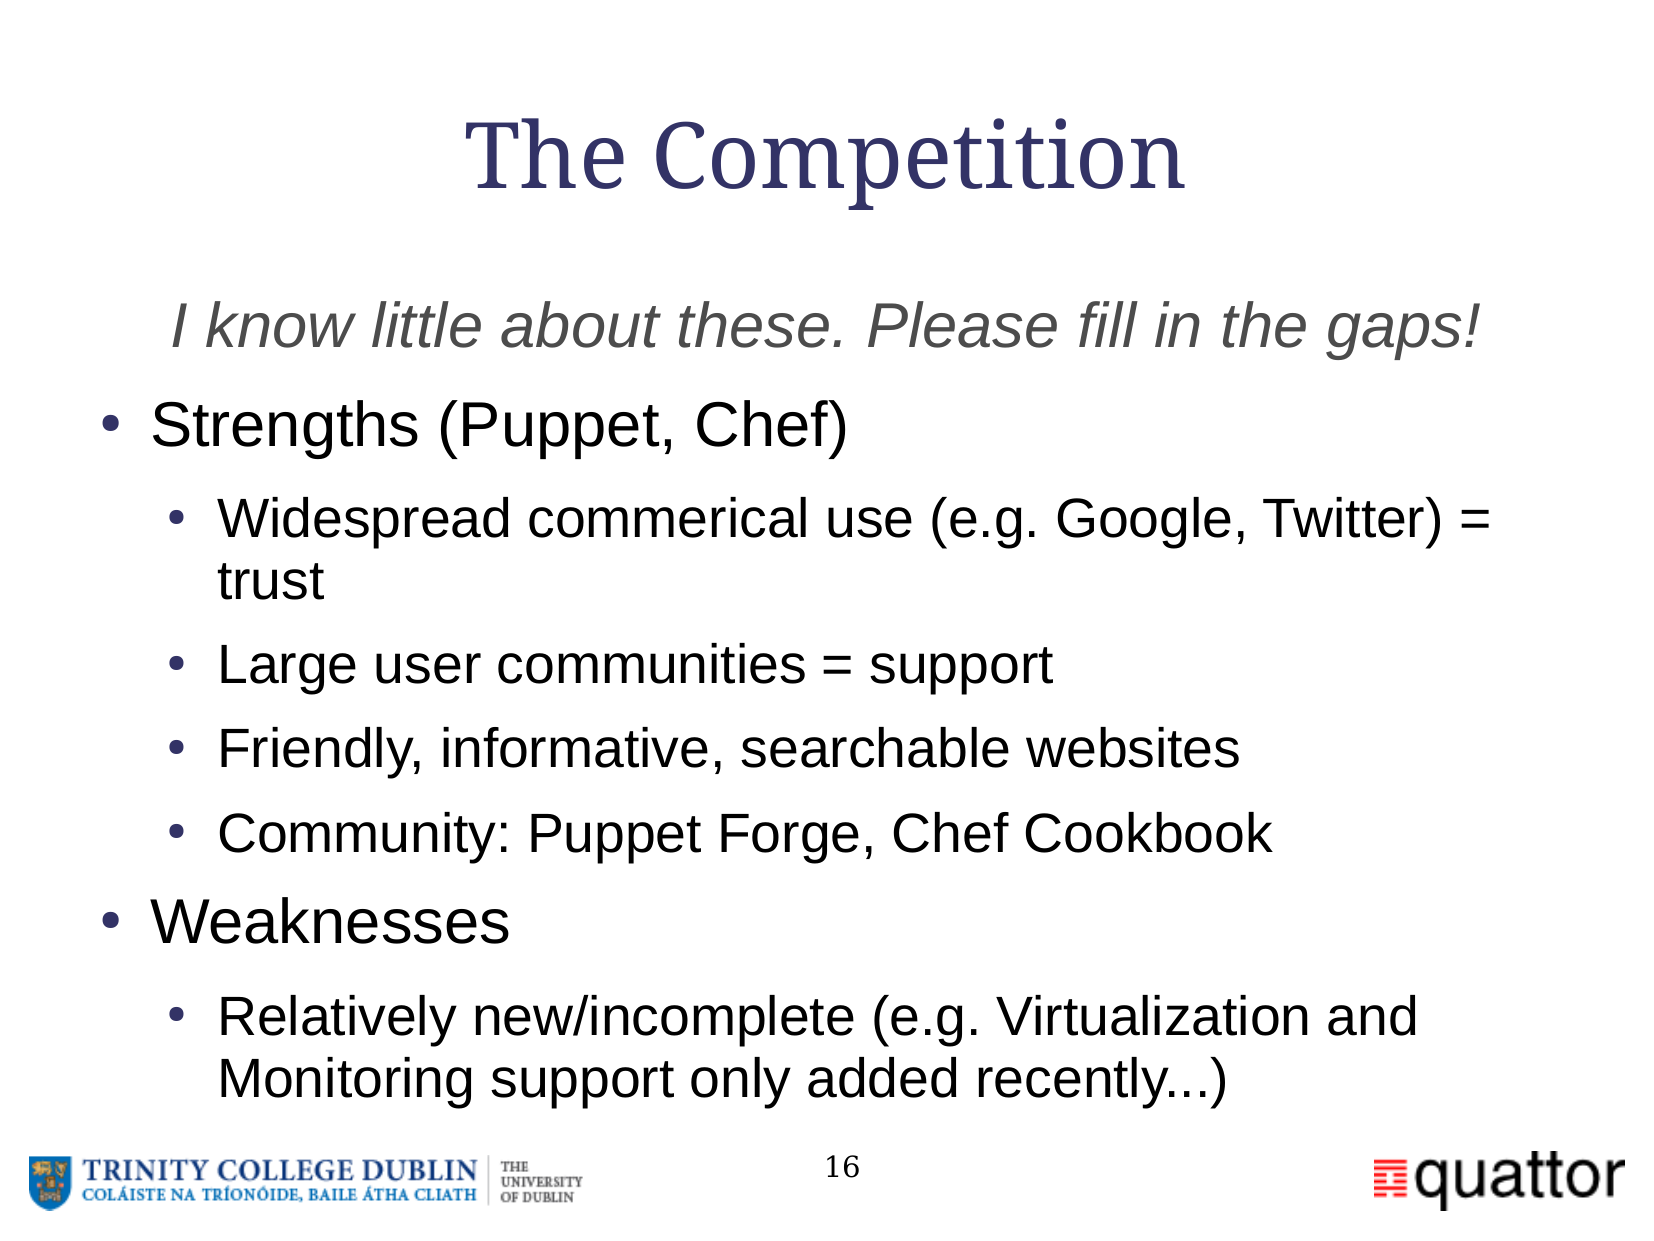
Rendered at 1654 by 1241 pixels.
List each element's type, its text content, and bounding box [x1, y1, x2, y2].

list I know little about these. Please fill in the gaps! Strengths (Puppet, Chef) Widespread commerical use (e.g. Google, Twitter) = trust Large user communities = support Friendly, informative, searchable websites Community: Puppet Forge, Chef Cookbook Weaknesses Relatively new/incomplete (e.g. Virtualization and Monitoring support only added recently...) [82, 290, 1571, 1109]
picture [1374, 1151, 1625, 1211]
title The Competition [82, 49, 1571, 257]
picture [29, 1155, 588, 1211]
